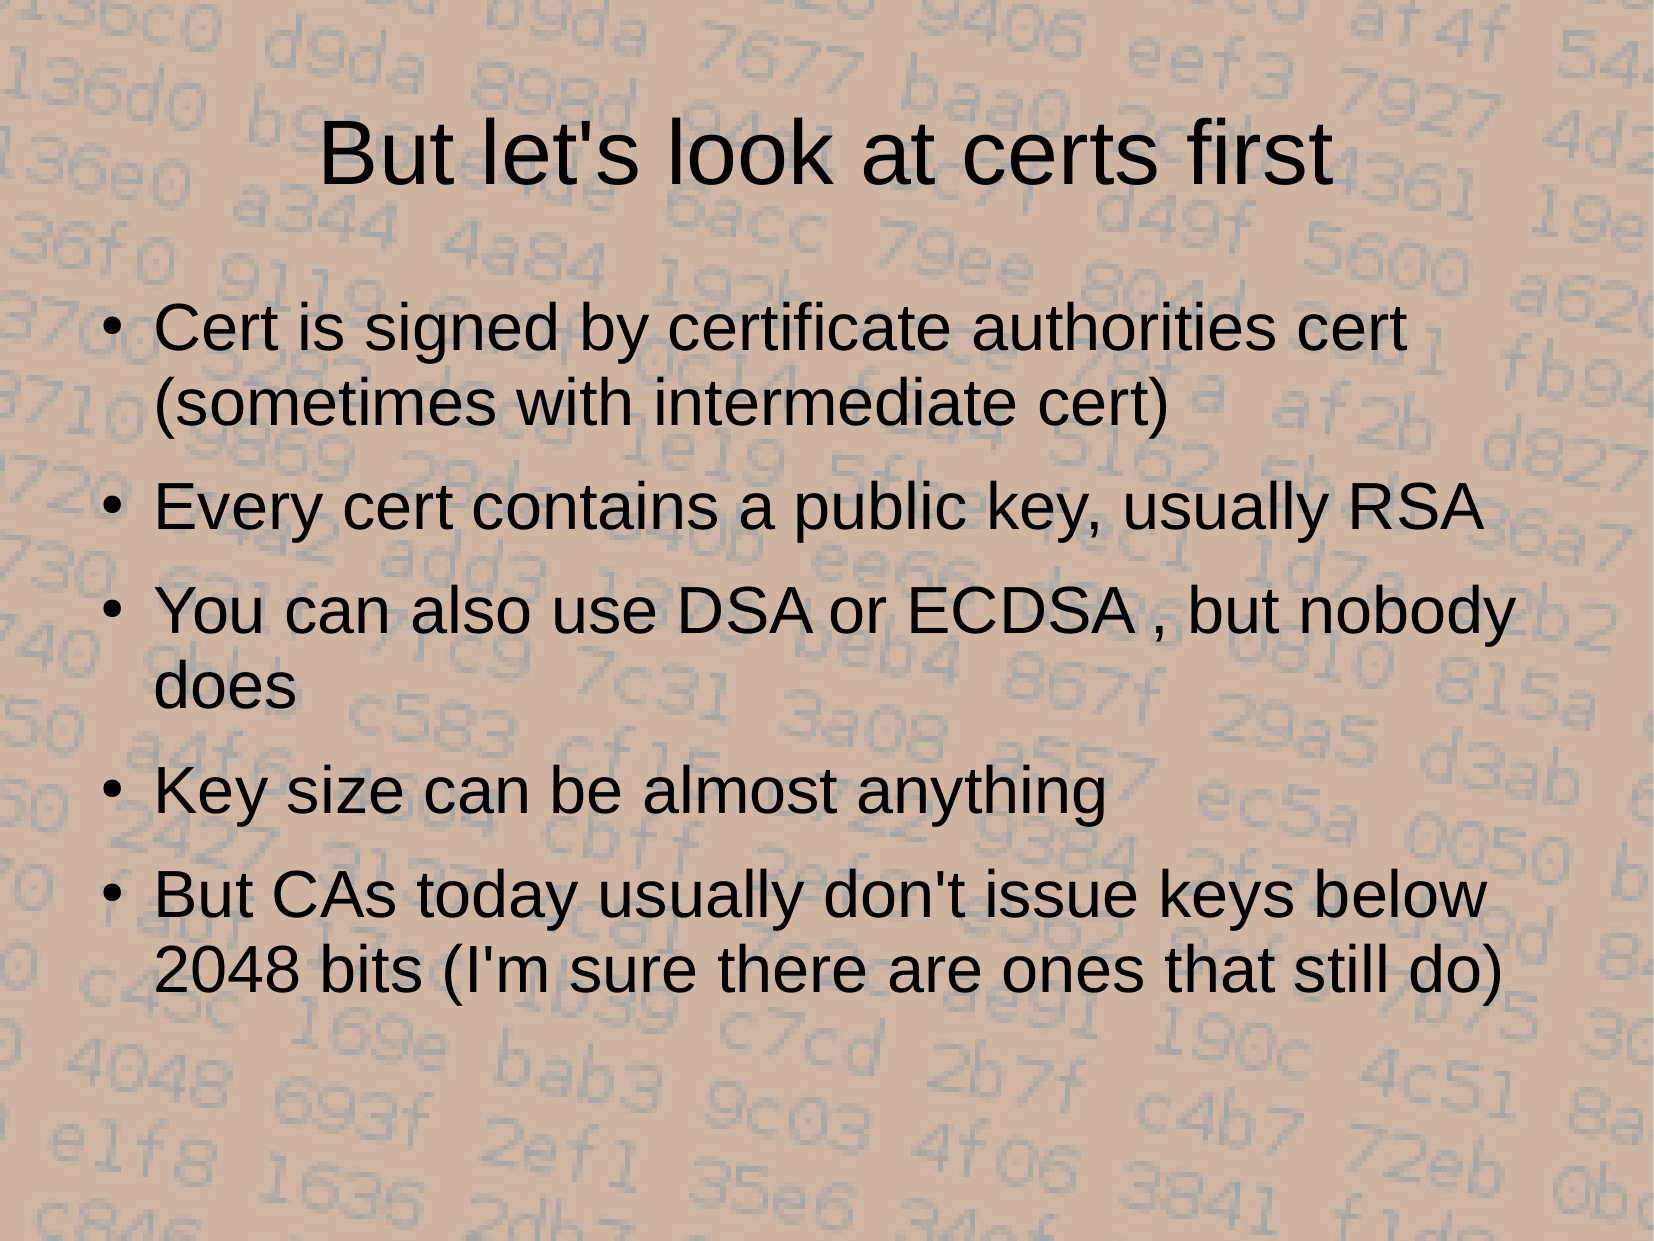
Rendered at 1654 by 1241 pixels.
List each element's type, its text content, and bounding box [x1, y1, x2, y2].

list Cert is signed by certificate authorities cert (sometimes with intermediate cert) Every cert contains a public key, usually RSA You can also use DSA or ECDSA , but nobody does Key size can be almost anything But CAs today usually don't issue keys below 2048 bits (I'm sure there are ones that still do) [82, 290, 1571, 1010]
title But let's look at certs first [82, 49, 1571, 257]
picture [0, 0, 1654, 1241]
